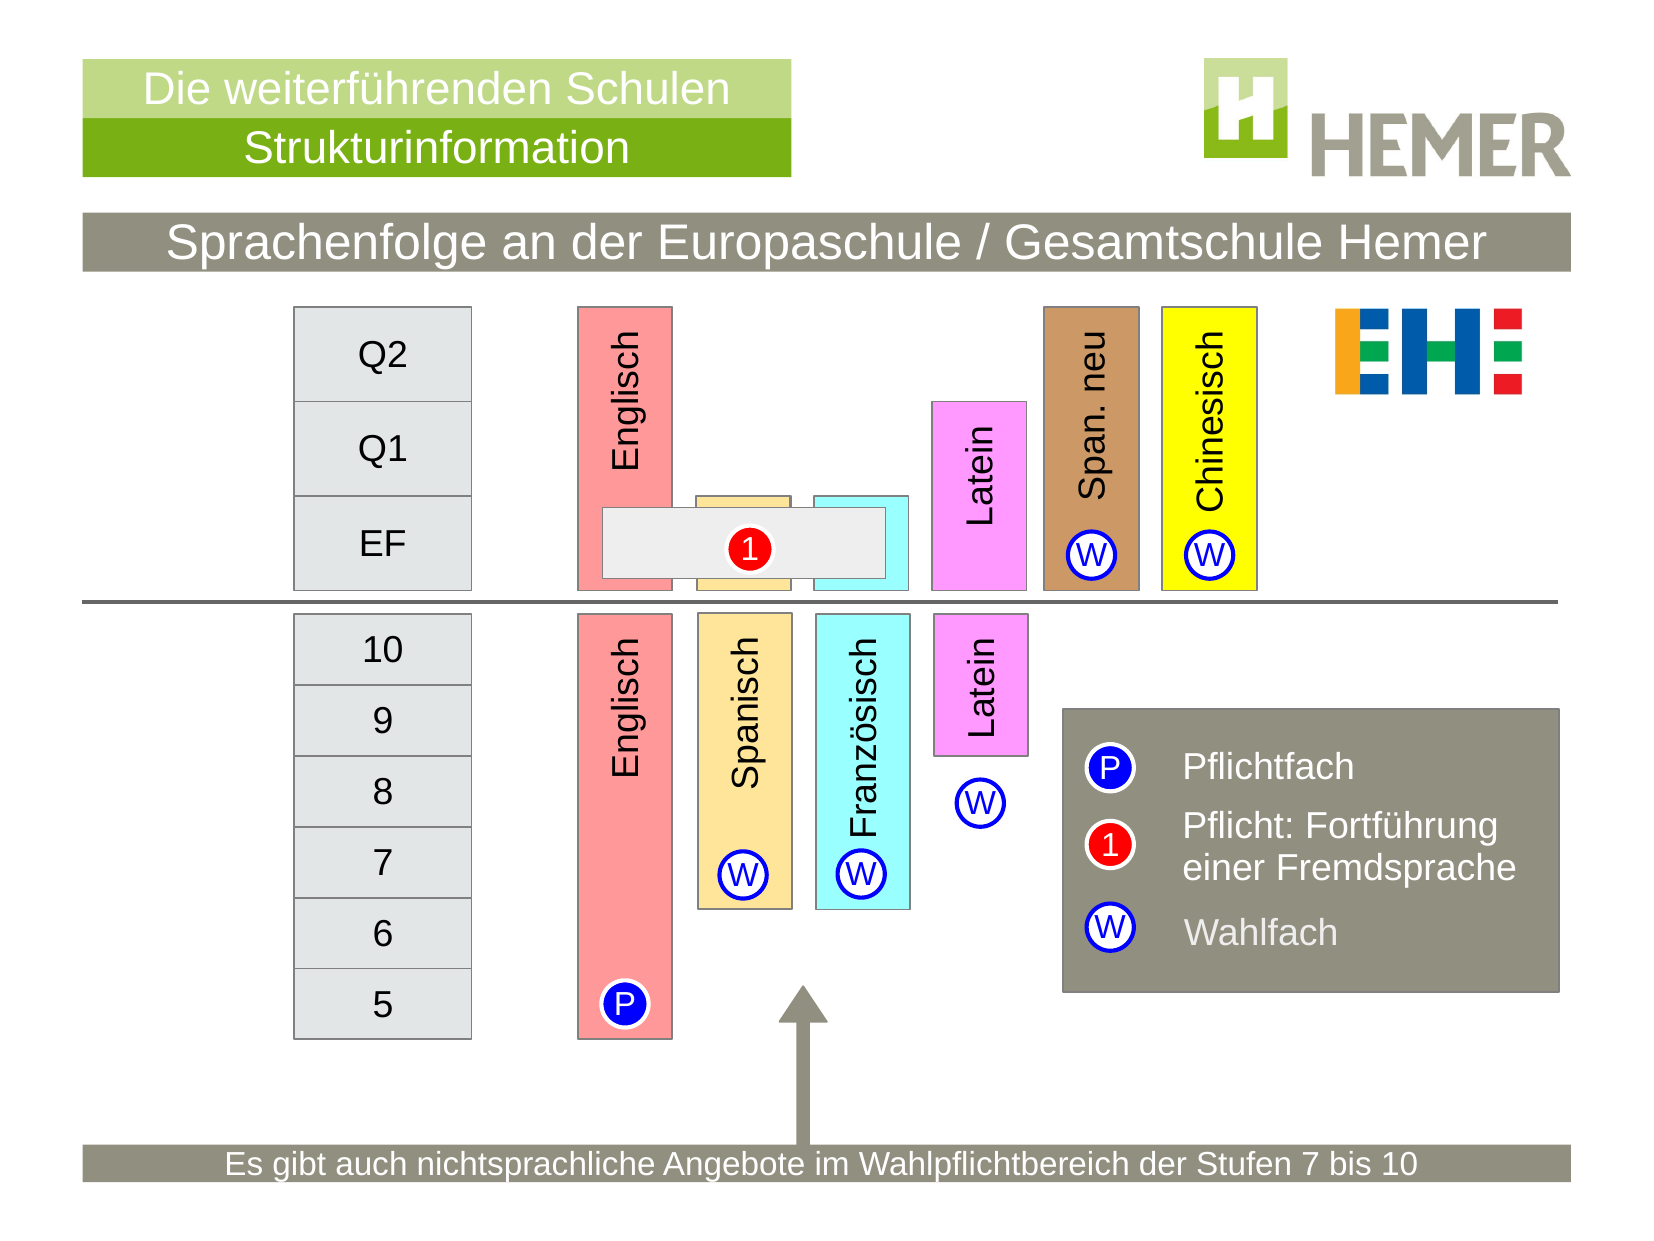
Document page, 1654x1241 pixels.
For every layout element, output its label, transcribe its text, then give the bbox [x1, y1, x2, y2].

text_box W [956, 779, 1004, 827]
text_box W [1086, 903, 1134, 951]
text_box 8 [294, 755, 472, 826]
text_box EF [294, 496, 472, 591]
text_box Englisch [577, 307, 673, 591]
title Sprachenfolge an der Europaschule / Gesamtschule Hemer [82, 212, 1571, 272]
text_box Q1 [294, 402, 472, 496]
title Es gibt auch nichtsprachliche Angebote im Wahlpflichtbereich der Stufen 7 bis 10 [82, 1144, 1571, 1183]
text_box Latein [932, 401, 1027, 591]
text_box 1 [1086, 820, 1134, 869]
text_box Französisch [815, 614, 911, 910]
text_box 5 [294, 968, 472, 1040]
text_box Latein [933, 614, 1029, 756]
text_box Englisch [577, 614, 673, 1040]
text_box Chinesisch [1162, 307, 1257, 591]
text_box Pflichtfach [1167, 738, 1371, 796]
picture [1335, 308, 1524, 396]
text_box P [1086, 744, 1134, 792]
text_box Spanisch [697, 612, 793, 910]
picture [1203, 58, 1571, 178]
text_box 1 [726, 525, 774, 573]
text_box P [601, 980, 649, 1028]
text_box [602, 496, 909, 591]
text_box W [1067, 531, 1116, 579]
text_box W [719, 851, 767, 899]
text_box Pflicht: Fortführung einer Fremdsprache [1167, 797, 1533, 897]
text_box [1062, 708, 1560, 993]
text_box W [837, 850, 885, 898]
text_box [779, 986, 827, 1145]
text_box W [1186, 531, 1234, 579]
text_box Q2 [294, 307, 472, 402]
text_box 10 [294, 614, 472, 686]
text_box 7 [294, 826, 472, 897]
text_box 6 [294, 897, 472, 968]
text_box 9 [294, 686, 472, 755]
text_box Wahlfach [1169, 903, 1356, 961]
text_box Span. neu [1044, 307, 1139, 591]
